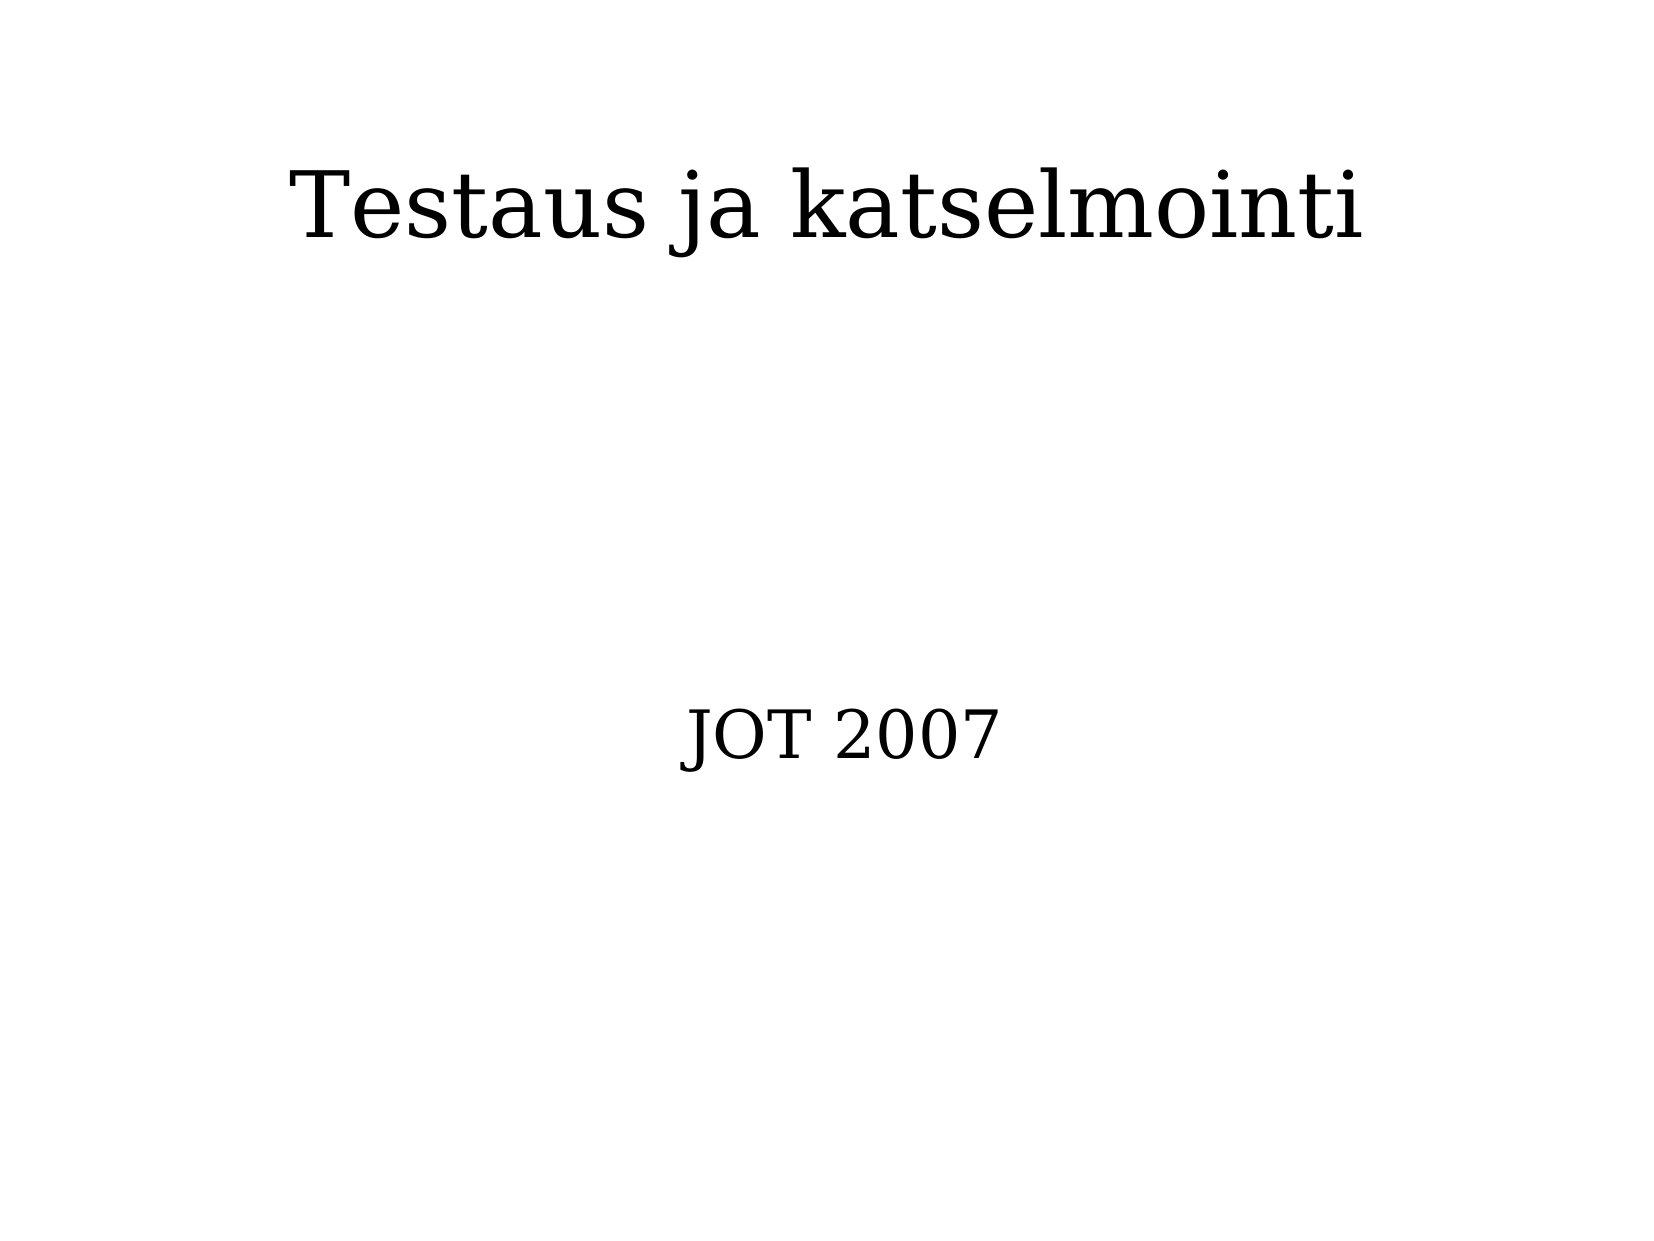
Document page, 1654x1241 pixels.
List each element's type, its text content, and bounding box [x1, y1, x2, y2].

title Testaus ja katselmointi [121, 102, 1534, 311]
subtitle JOT 2007 [121, 344, 1534, 1127]
